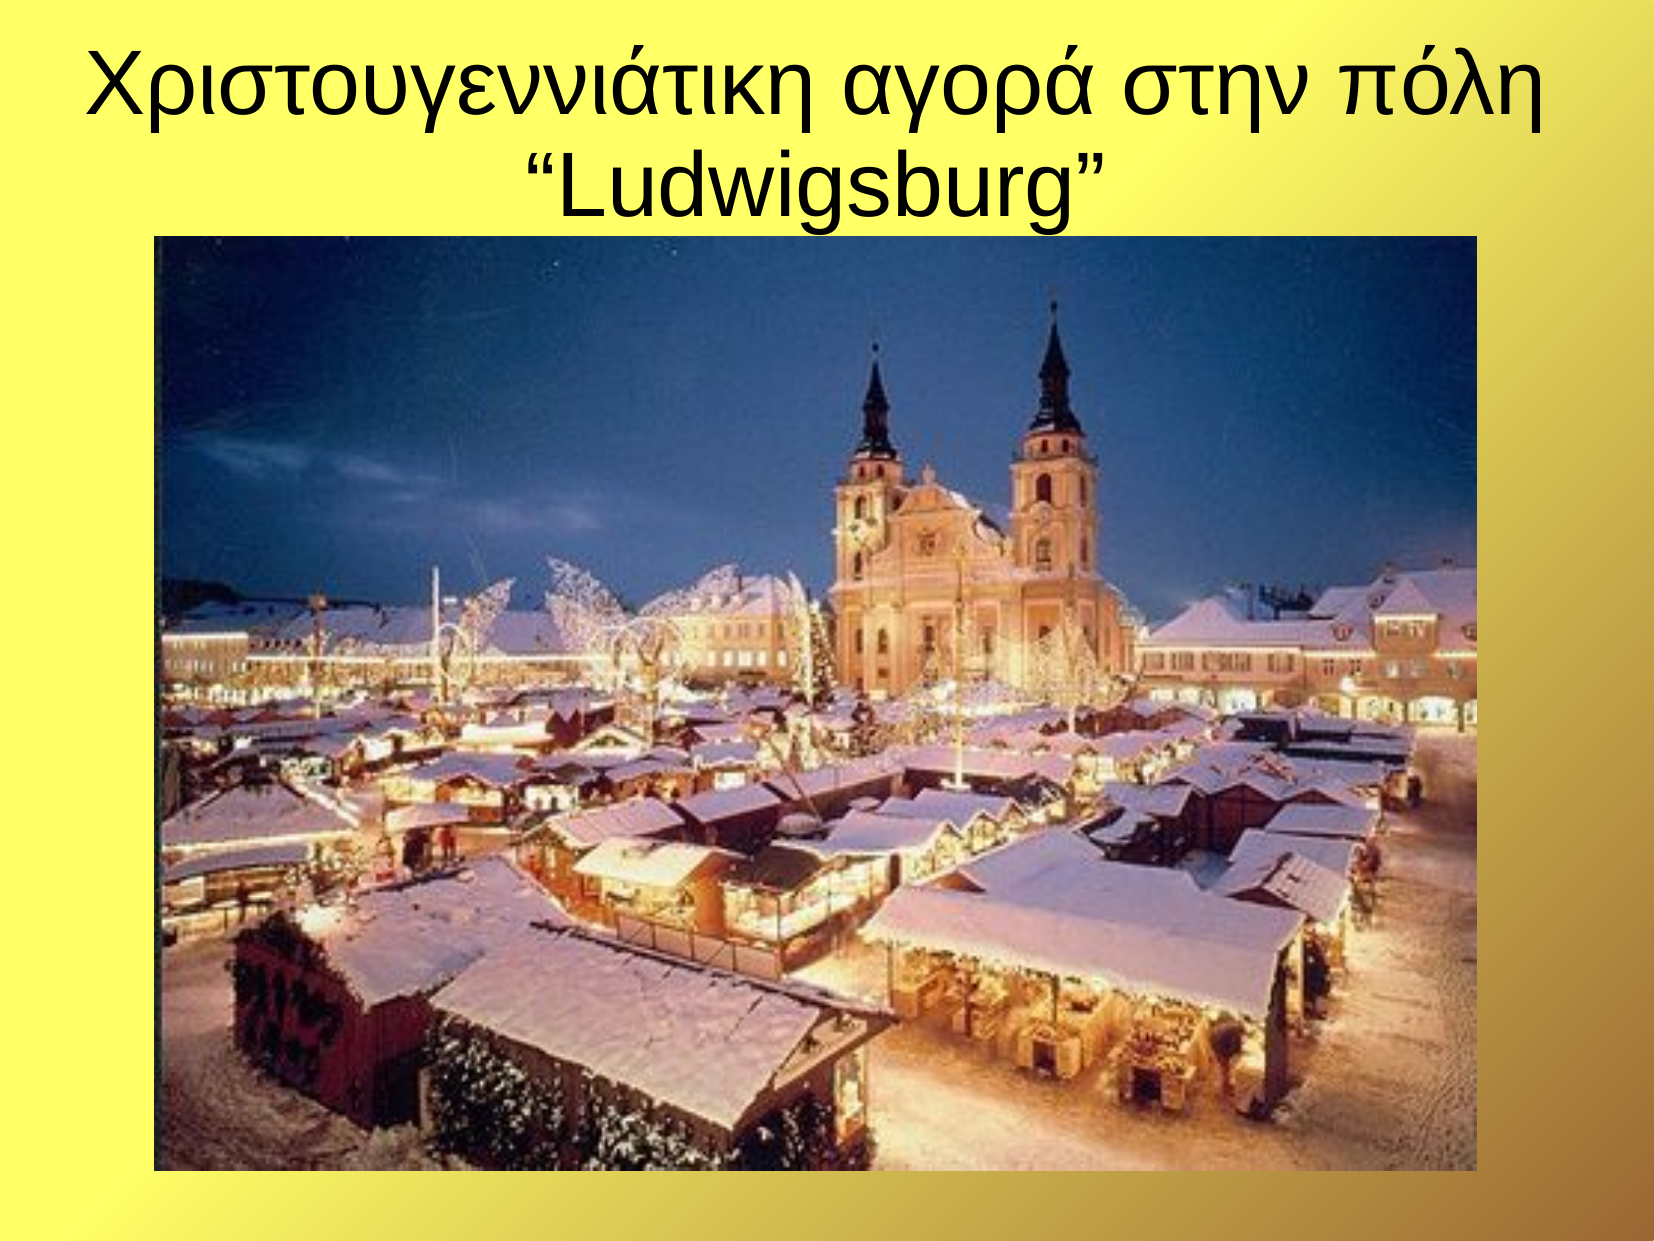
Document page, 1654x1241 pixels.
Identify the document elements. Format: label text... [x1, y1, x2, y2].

title Χριστουγεννιάτικη αγορά στην πόλη “Ludwigsburg” [38, 31, 1595, 237]
picture [154, 237, 1477, 1171]
